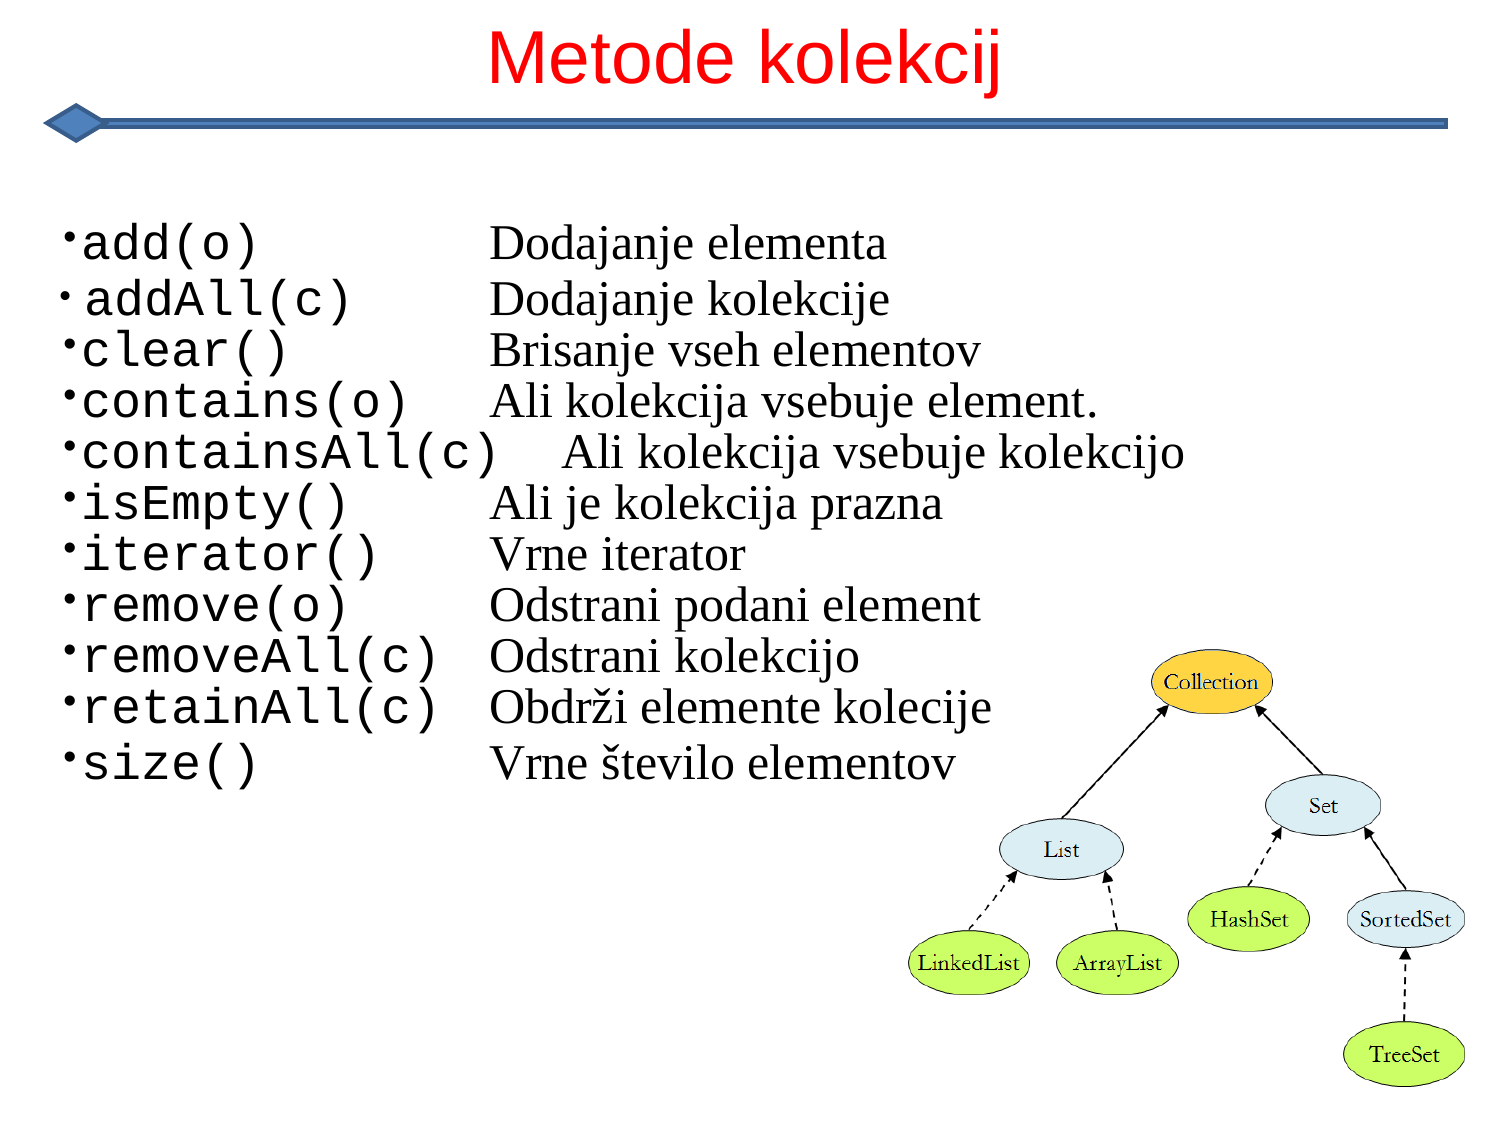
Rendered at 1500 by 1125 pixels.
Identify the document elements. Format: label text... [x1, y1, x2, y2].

title Metode kolekcij [70, 0, 1421, 108]
picture [902, 637, 1465, 1088]
text_box add(o) Dodajanje elementa addAll(c) Dodajanje kolekcije clear() Brisanje vseh elementov contains(o) Ali kolekcija vsebuje element. containsAll(c) Ali kolekcija vsebuje kolekcijo isEmpty() Ali je kolekcija prazna iterator() Vrne iterator remove(o) Odstrani podani element removeAll(c) Odstrani kolekcijo retainAll(c) Obdrži elemente kolecije size() Vrne število elementov [58, 164, 1340, 844]
